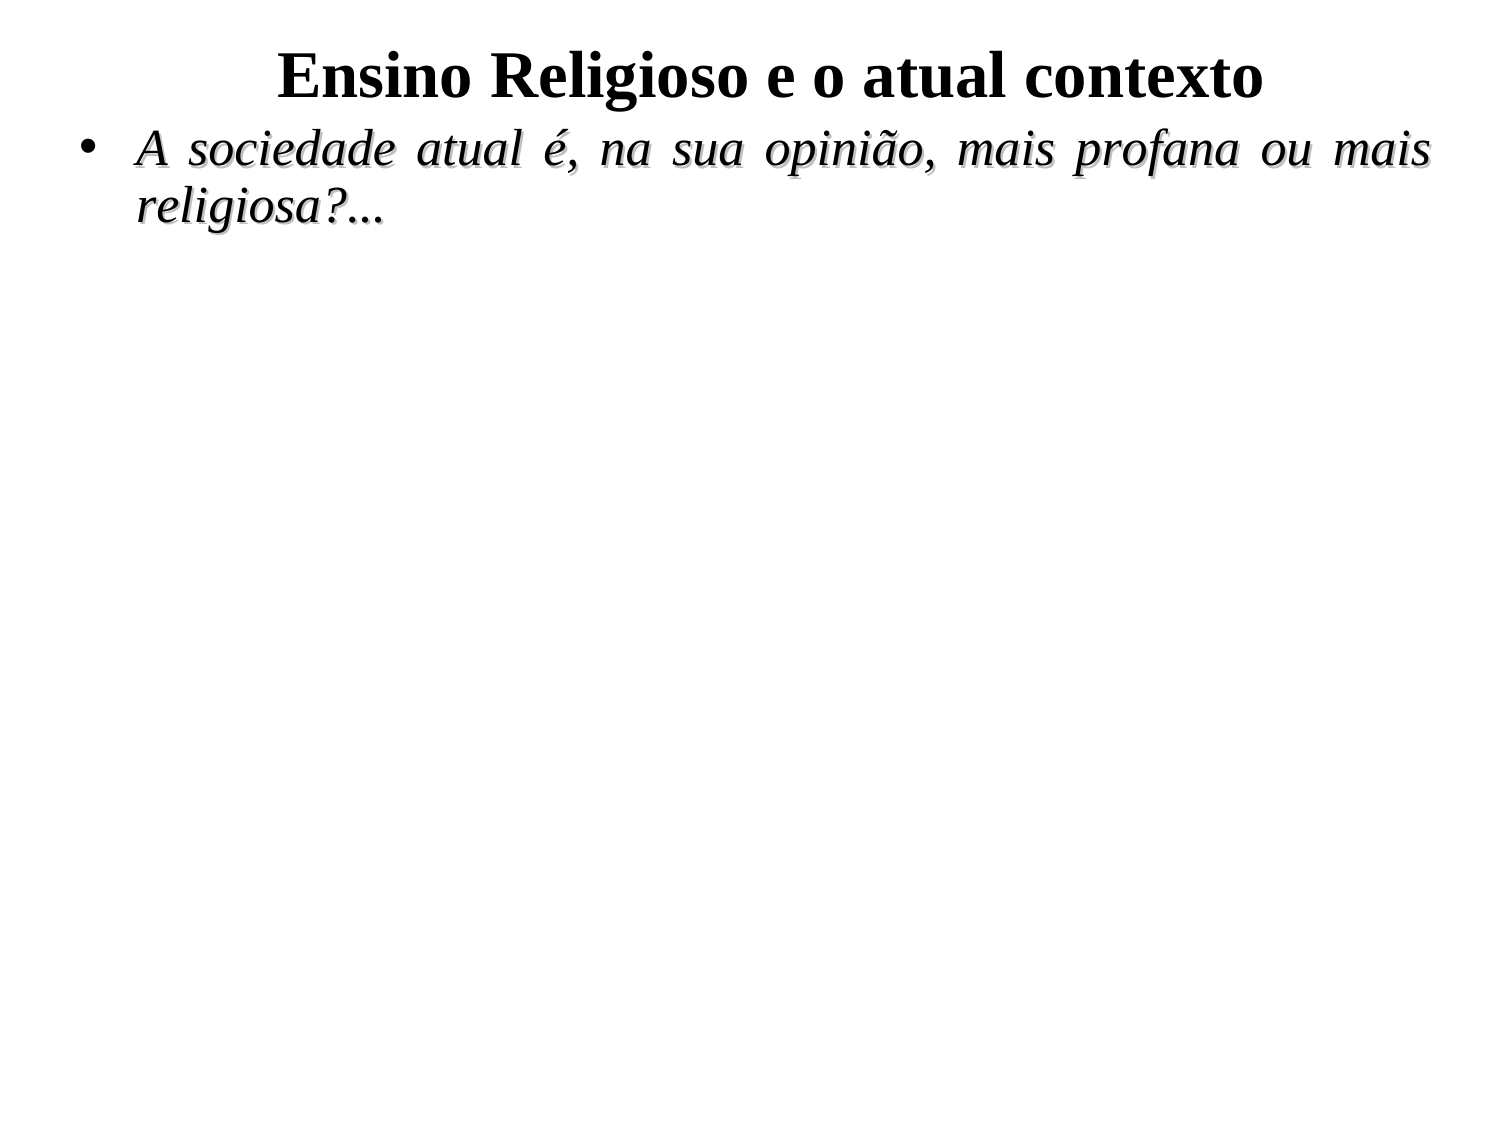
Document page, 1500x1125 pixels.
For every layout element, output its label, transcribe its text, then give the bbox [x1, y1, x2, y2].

list A sociedade atual é, na sua opinião, mais profana ou mais religiosa?... [64, 113, 1447, 256]
title Ensino Religioso e o atual contexto [112, 23, 1432, 113]
